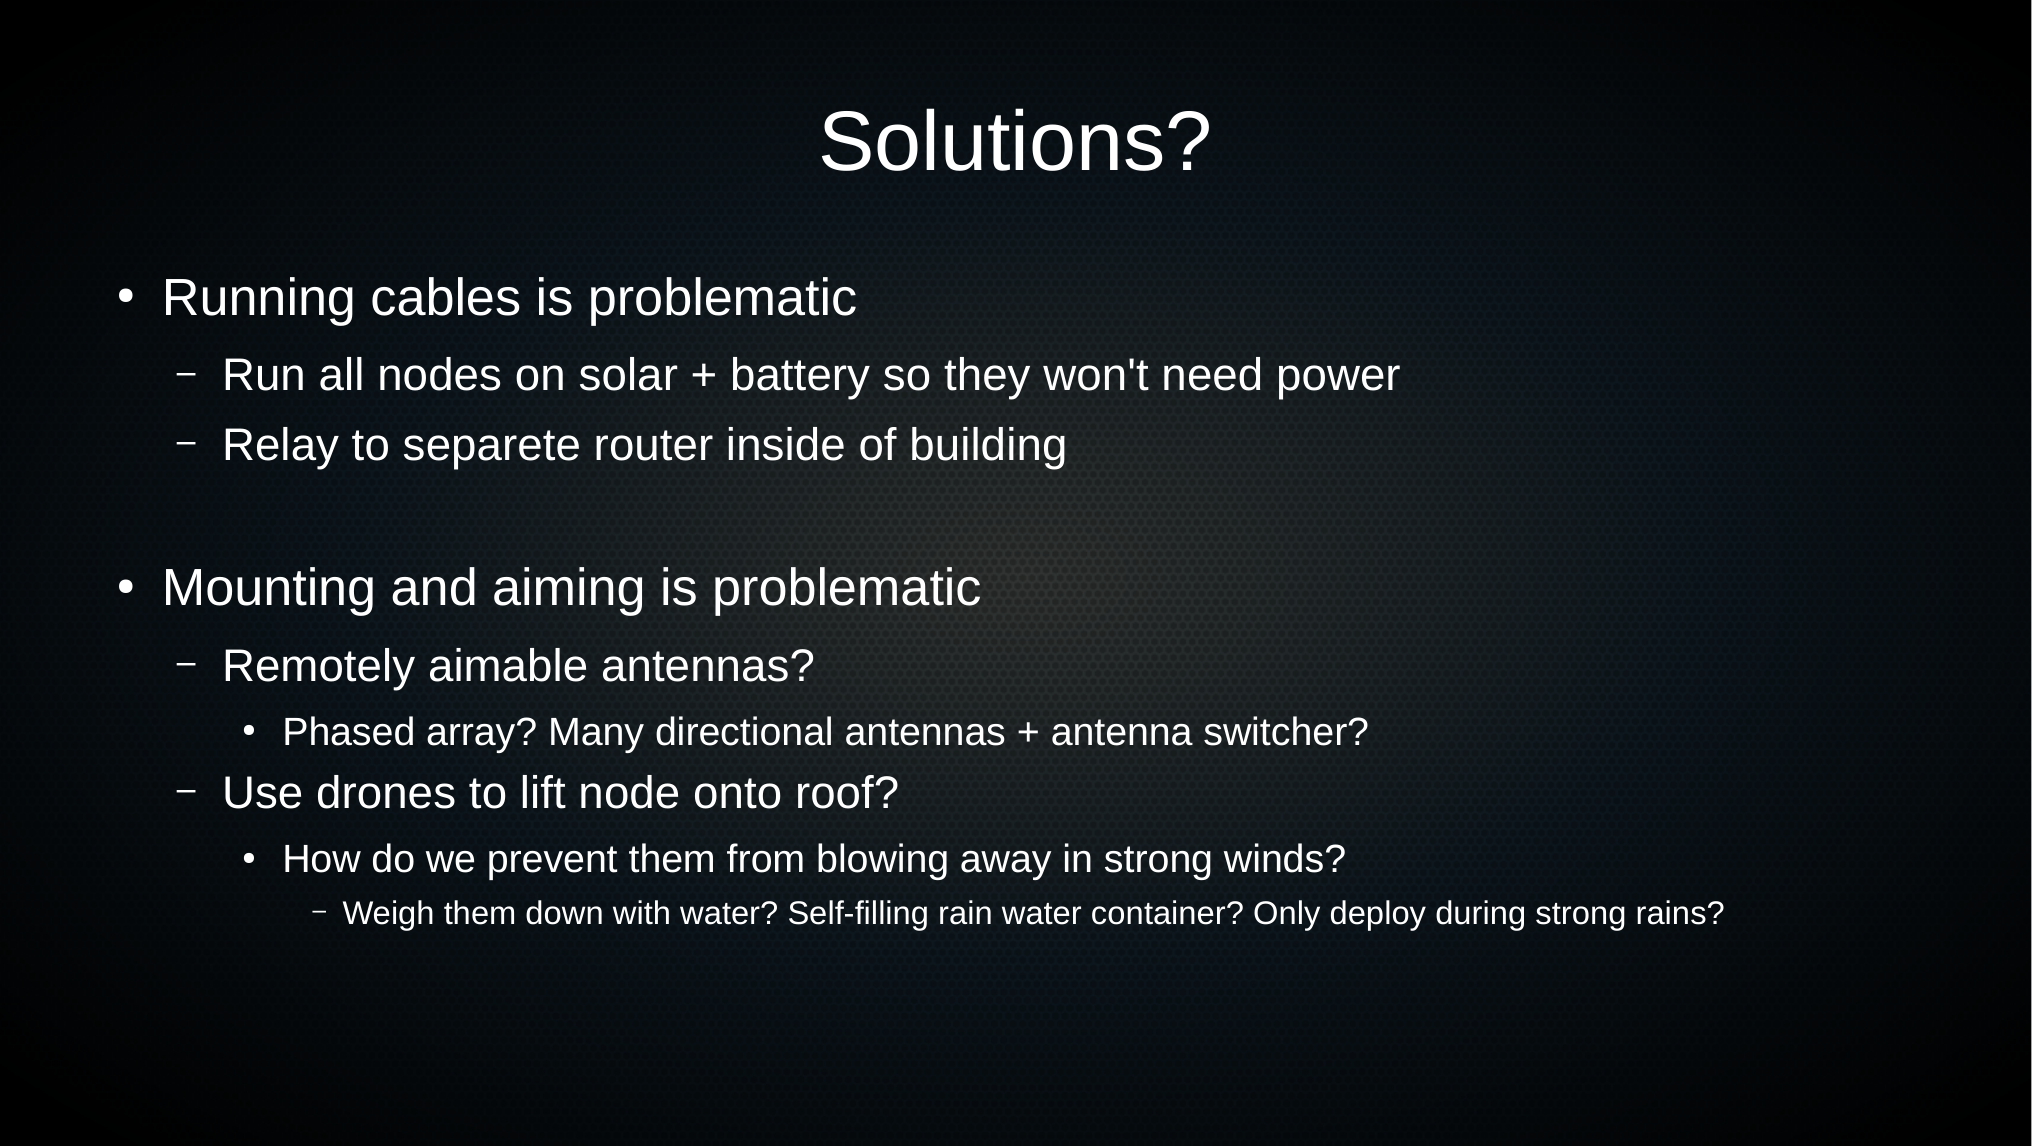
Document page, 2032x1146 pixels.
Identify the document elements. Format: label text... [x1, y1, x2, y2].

title Solutions? [101, 45, 1930, 237]
picture [0, 0, 2032, 1146]
list Running cables is problematic Run all nodes on solar + battery so they won't need power Relay to separete router inside of building Mounting and aiming is problematic Remotely aimable antennas? Phased array? Many directional antennas + antenna switcher? Use drones to lift node onto roof? How do we prevent them from blowing away in strong winds? Weigh them down with water? Self-filling rain water container? Only deploy during strong rains? [101, 268, 1890, 933]
